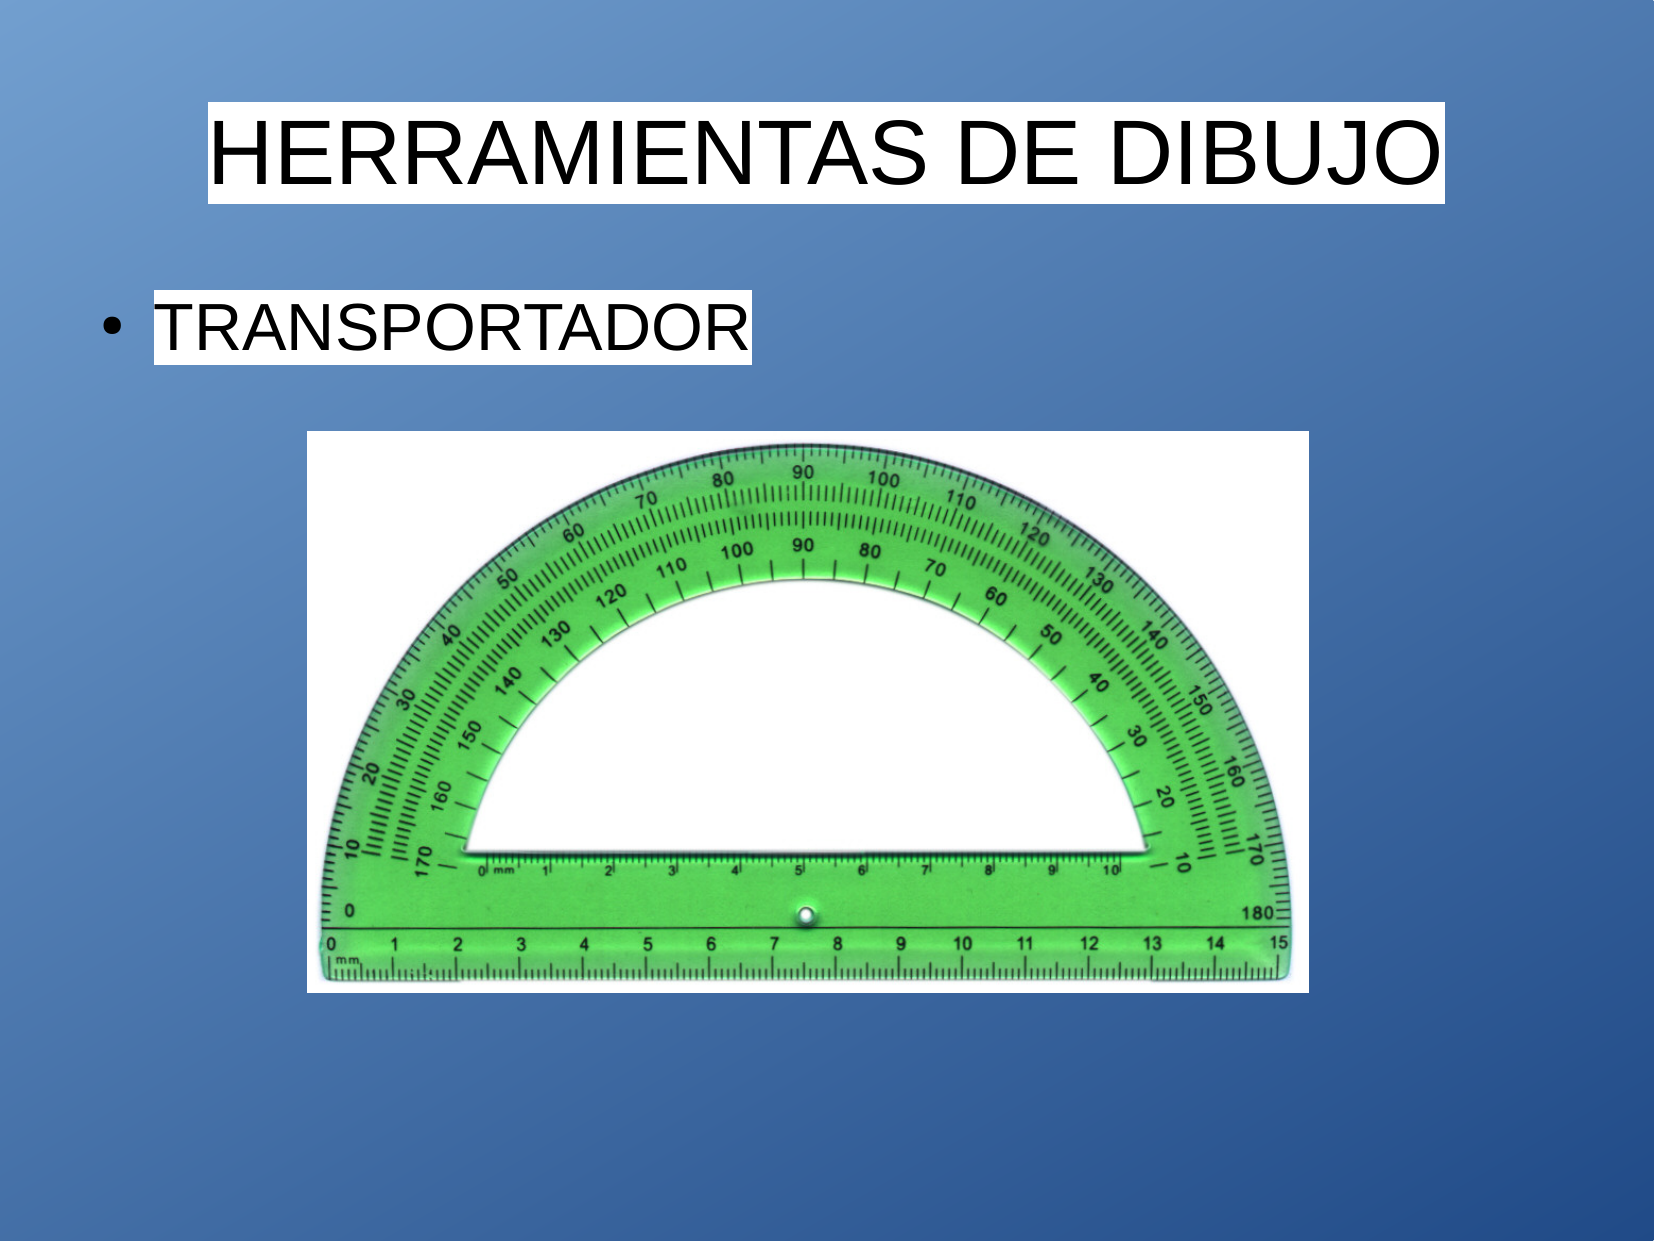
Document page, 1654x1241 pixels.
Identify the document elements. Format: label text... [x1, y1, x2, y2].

title HERRAMIENTAS DE DIBUJO [82, 49, 1571, 257]
list TRANSPORTADOR [82, 290, 1571, 634]
picture [307, 431, 1309, 993]
